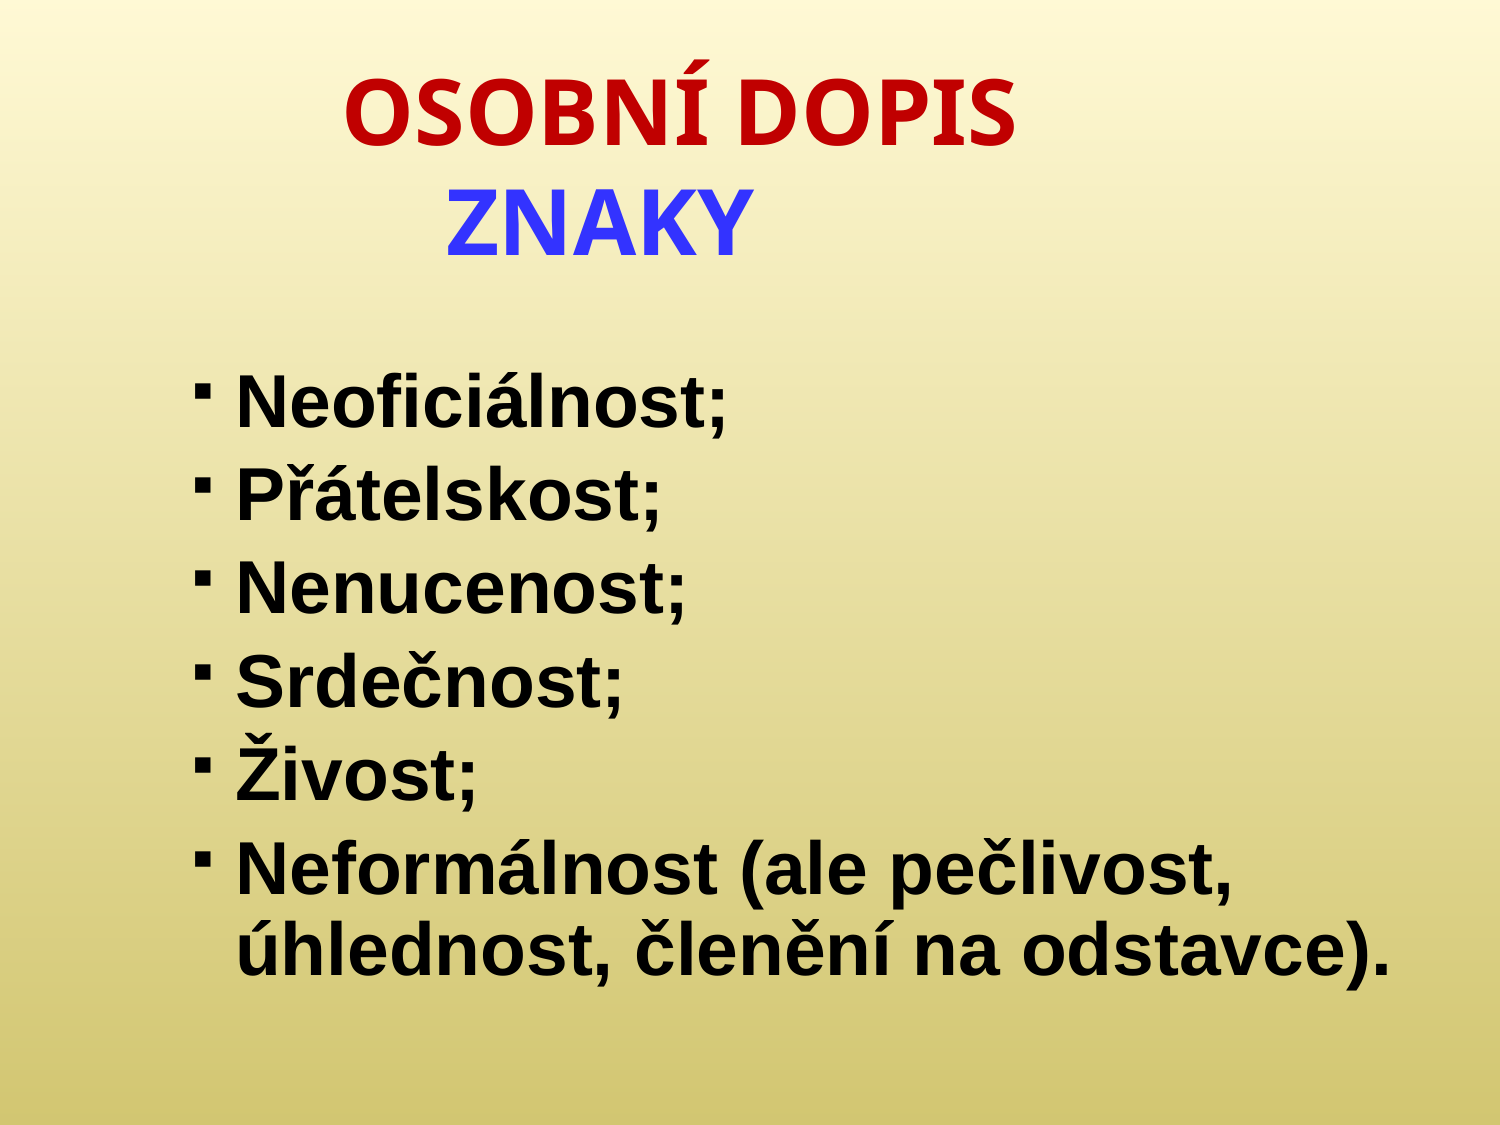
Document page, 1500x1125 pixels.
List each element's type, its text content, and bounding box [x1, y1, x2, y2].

title OSOBNÍ DOPIS ZNAKY [74, 45, 1300, 282]
list Neoficiálnost; Přátelskost; Nenucenost; Srdečnost; Živost; Neformálnost (ale pečlivost, úhlednost, členění na odstavce). [175, 262, 1436, 1085]
